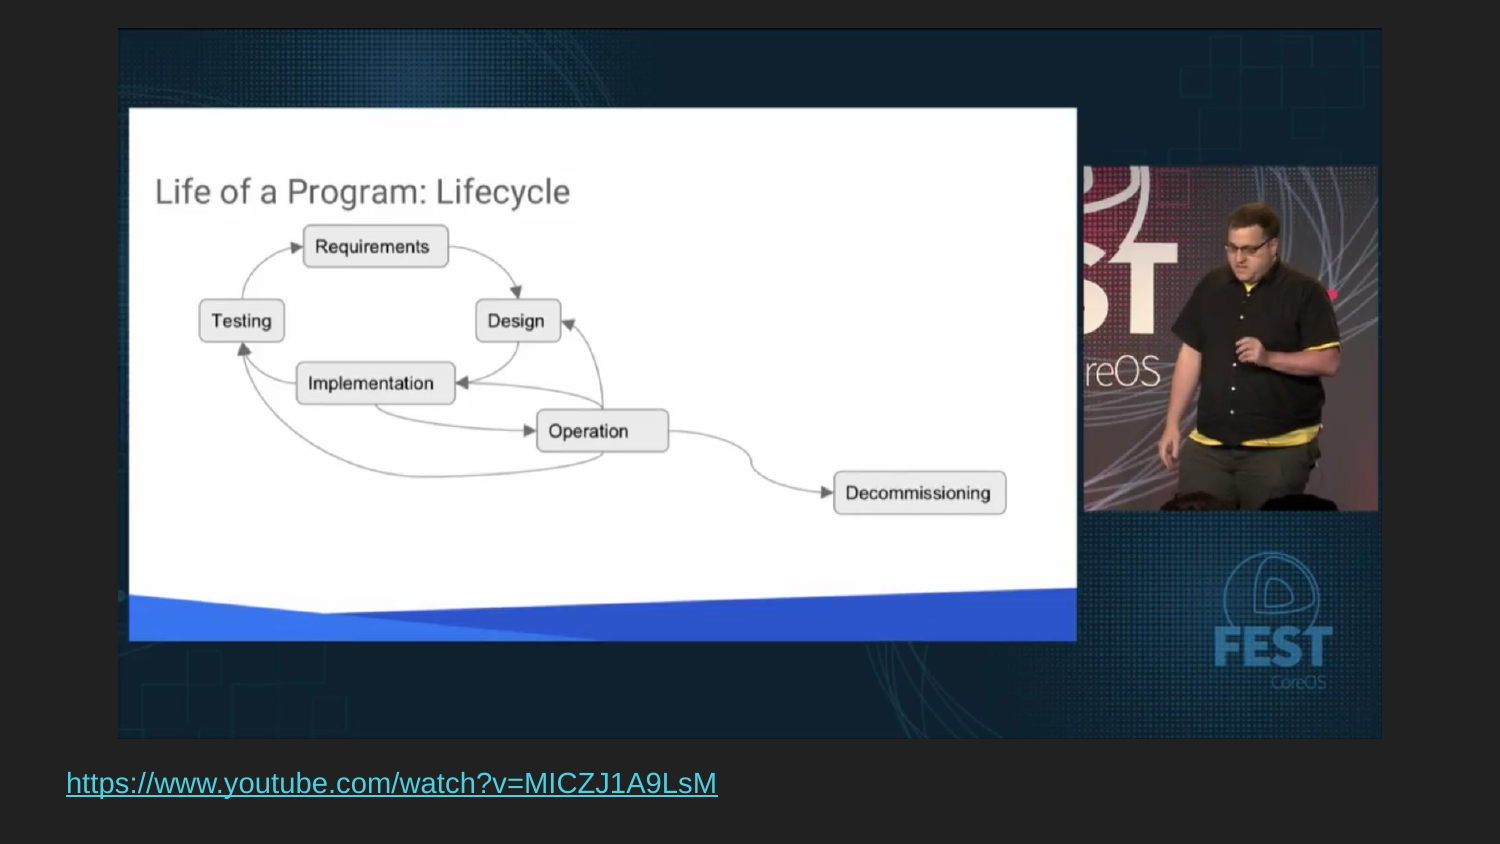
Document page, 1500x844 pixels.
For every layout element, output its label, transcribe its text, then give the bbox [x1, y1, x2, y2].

list https://www.youtube.com/watch?v=MICZJ1A9LsM [51, 743, 1036, 844]
picture [118, 28, 1382, 739]
